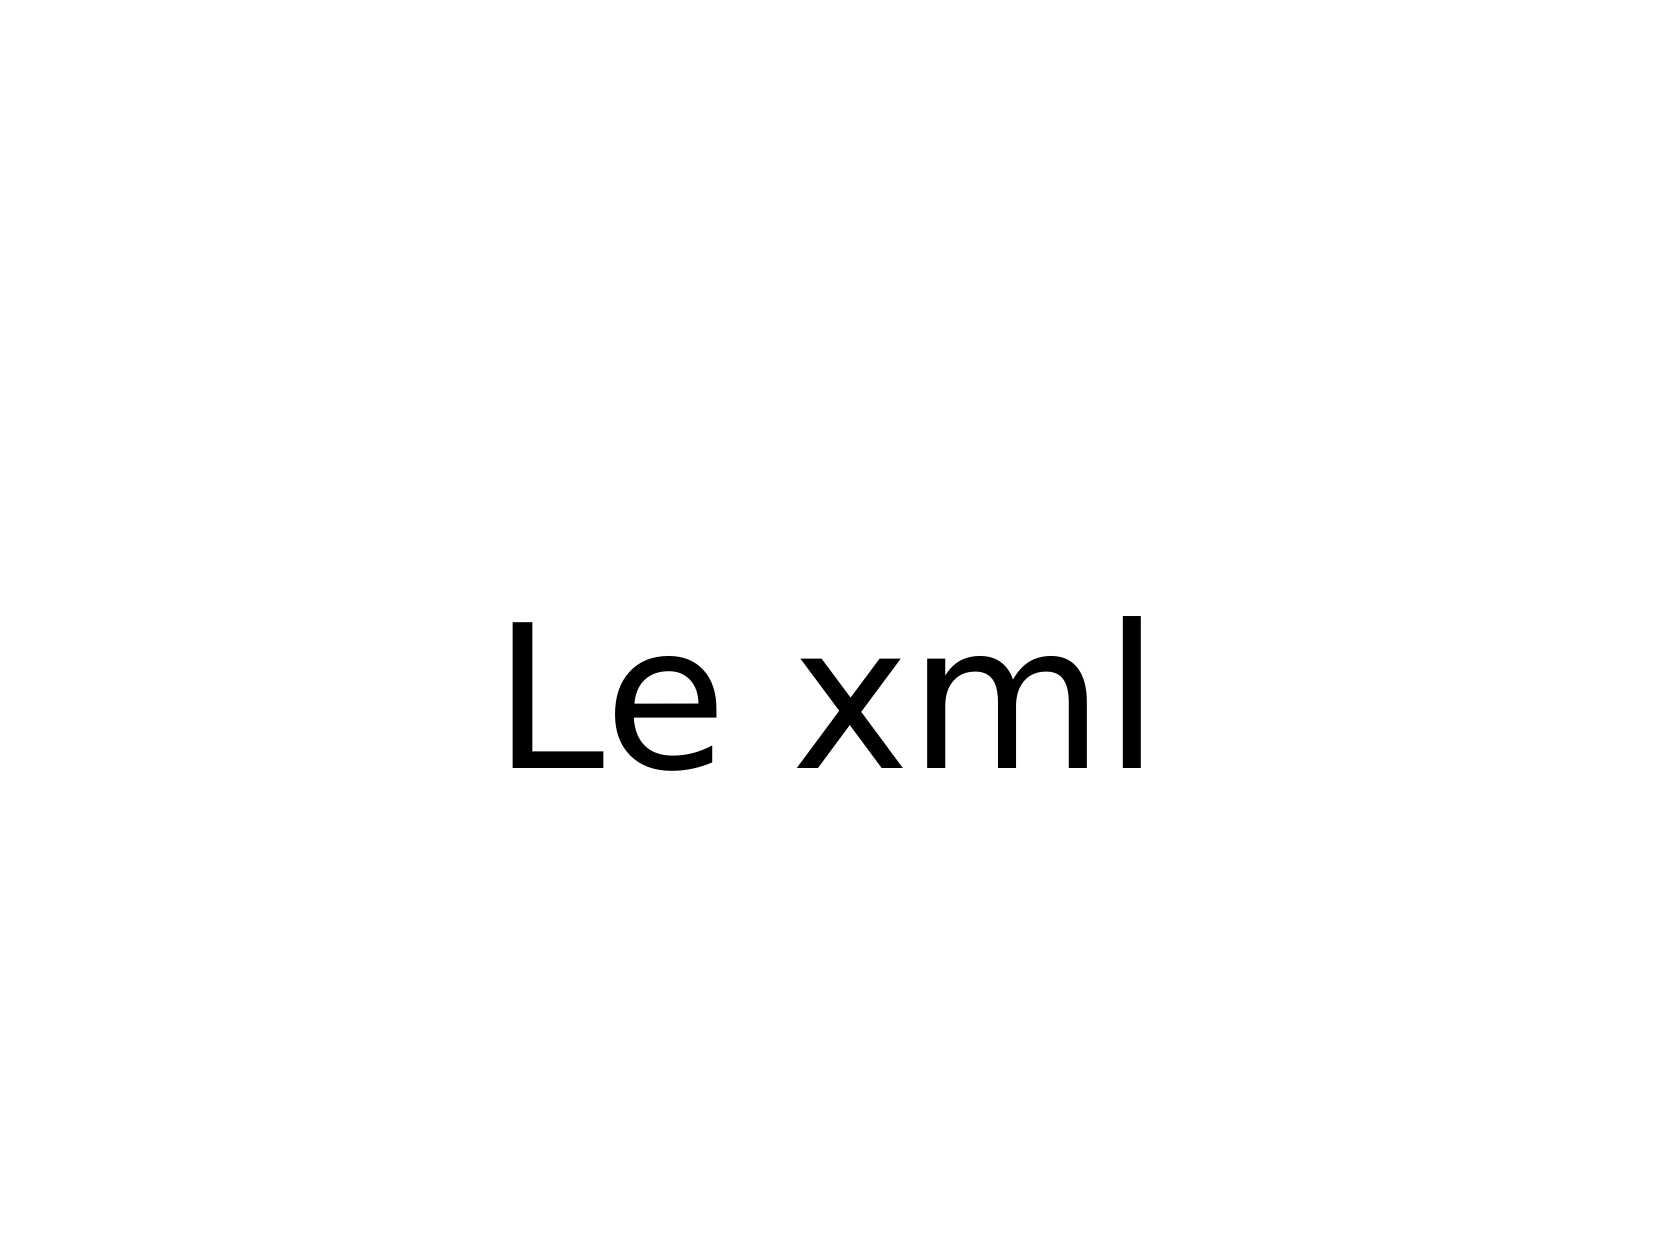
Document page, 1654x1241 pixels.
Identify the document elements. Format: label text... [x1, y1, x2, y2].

subtitle Le xml [82, 290, 1571, 1109]
